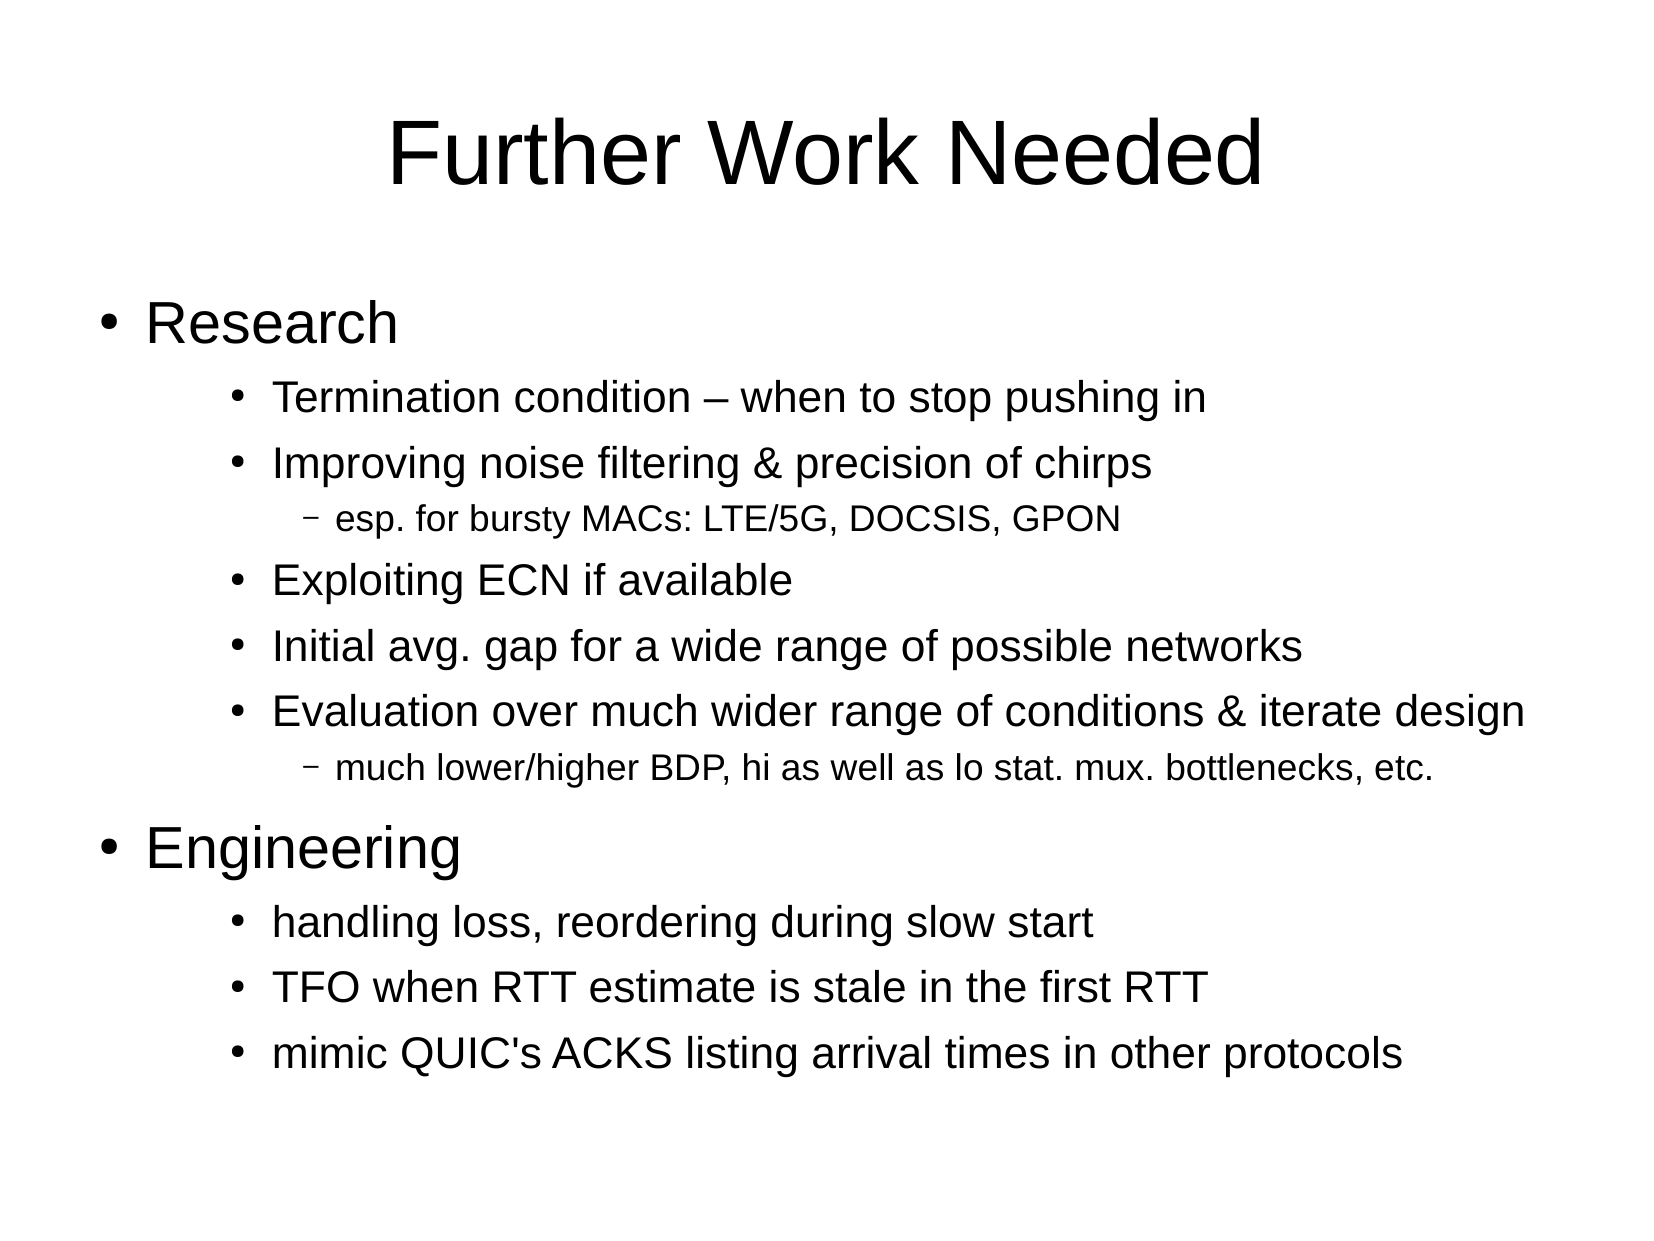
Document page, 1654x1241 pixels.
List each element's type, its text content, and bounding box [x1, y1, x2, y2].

list Research Termination condition – when to stop pushing in Improving noise filtering & precision of chirps esp. for bursty MACs: LTE/5G, DOCSIS, GPON Exploiting ECN if available Initial avg. gap for a wide range of possible networks Evaluation over much wider range of conditions & iterate design much lower/higher BDP, hi as well as lo stat. mux. bottlenecks, etc. Engineering handling loss, reordering during slow start TFO when RTT estimate is stale in the first RTT mimic QUIC's ACKS listing arrival times in other protocols [82, 290, 1571, 1087]
title Further Work Needed [82, 49, 1571, 257]
